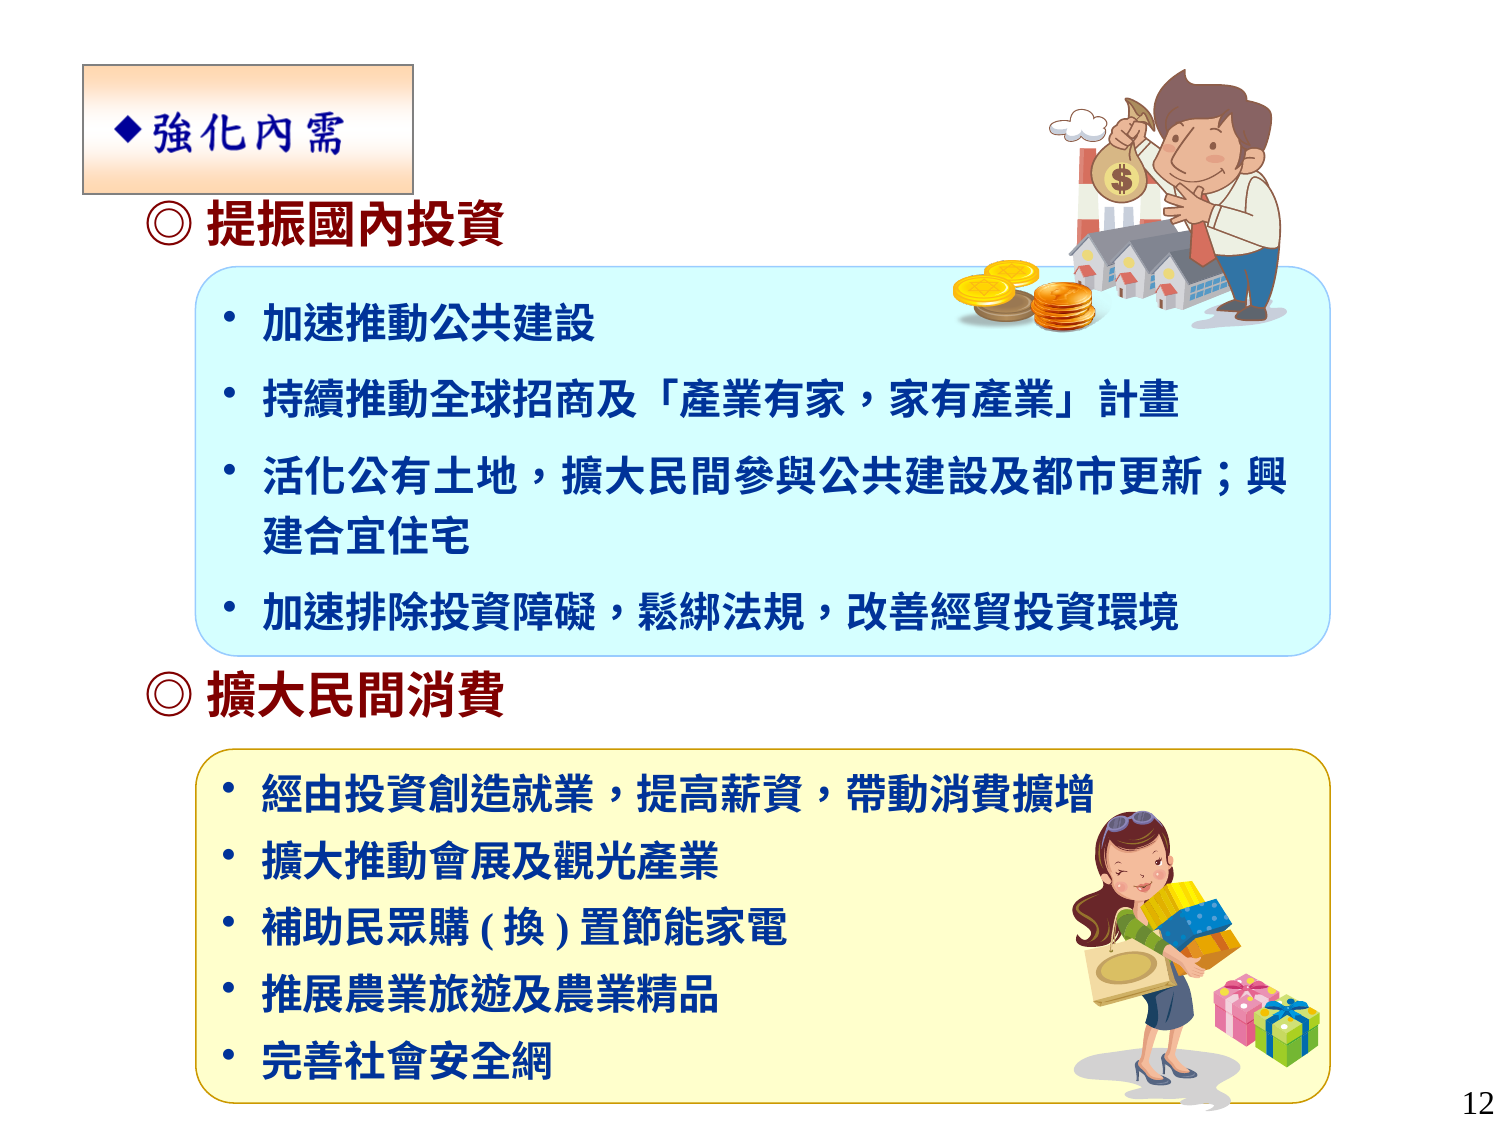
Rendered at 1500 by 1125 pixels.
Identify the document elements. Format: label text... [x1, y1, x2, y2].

text_box 加速推動公共建設 持續推動全球招商及「產業有家，家有產業」計畫 活化公有土地，擴大民間參與公共建設及都市更新；興建合宜住宅 加速排除投資障礙，鬆綁法規，改善經貿投資環境 [195, 266, 1331, 656]
text_box ◎提振國內投資 [129, 192, 662, 262]
text_box 經由投資創造就業，提高薪資，帶動消費擴增 擴大推動會展及觀光產業 補助民眾購(換)置節能家電 推展農業旅遊及農業精品 完善社會安全網 [195, 749, 1331, 1104]
text_box ◎擴大民間消費 [129, 662, 543, 732]
text_box <編號> [1446, 1062, 1500, 1125]
picture [947, 69, 1287, 341]
picture [1072, 810, 1320, 1112]
picture [79, 64, 414, 195]
